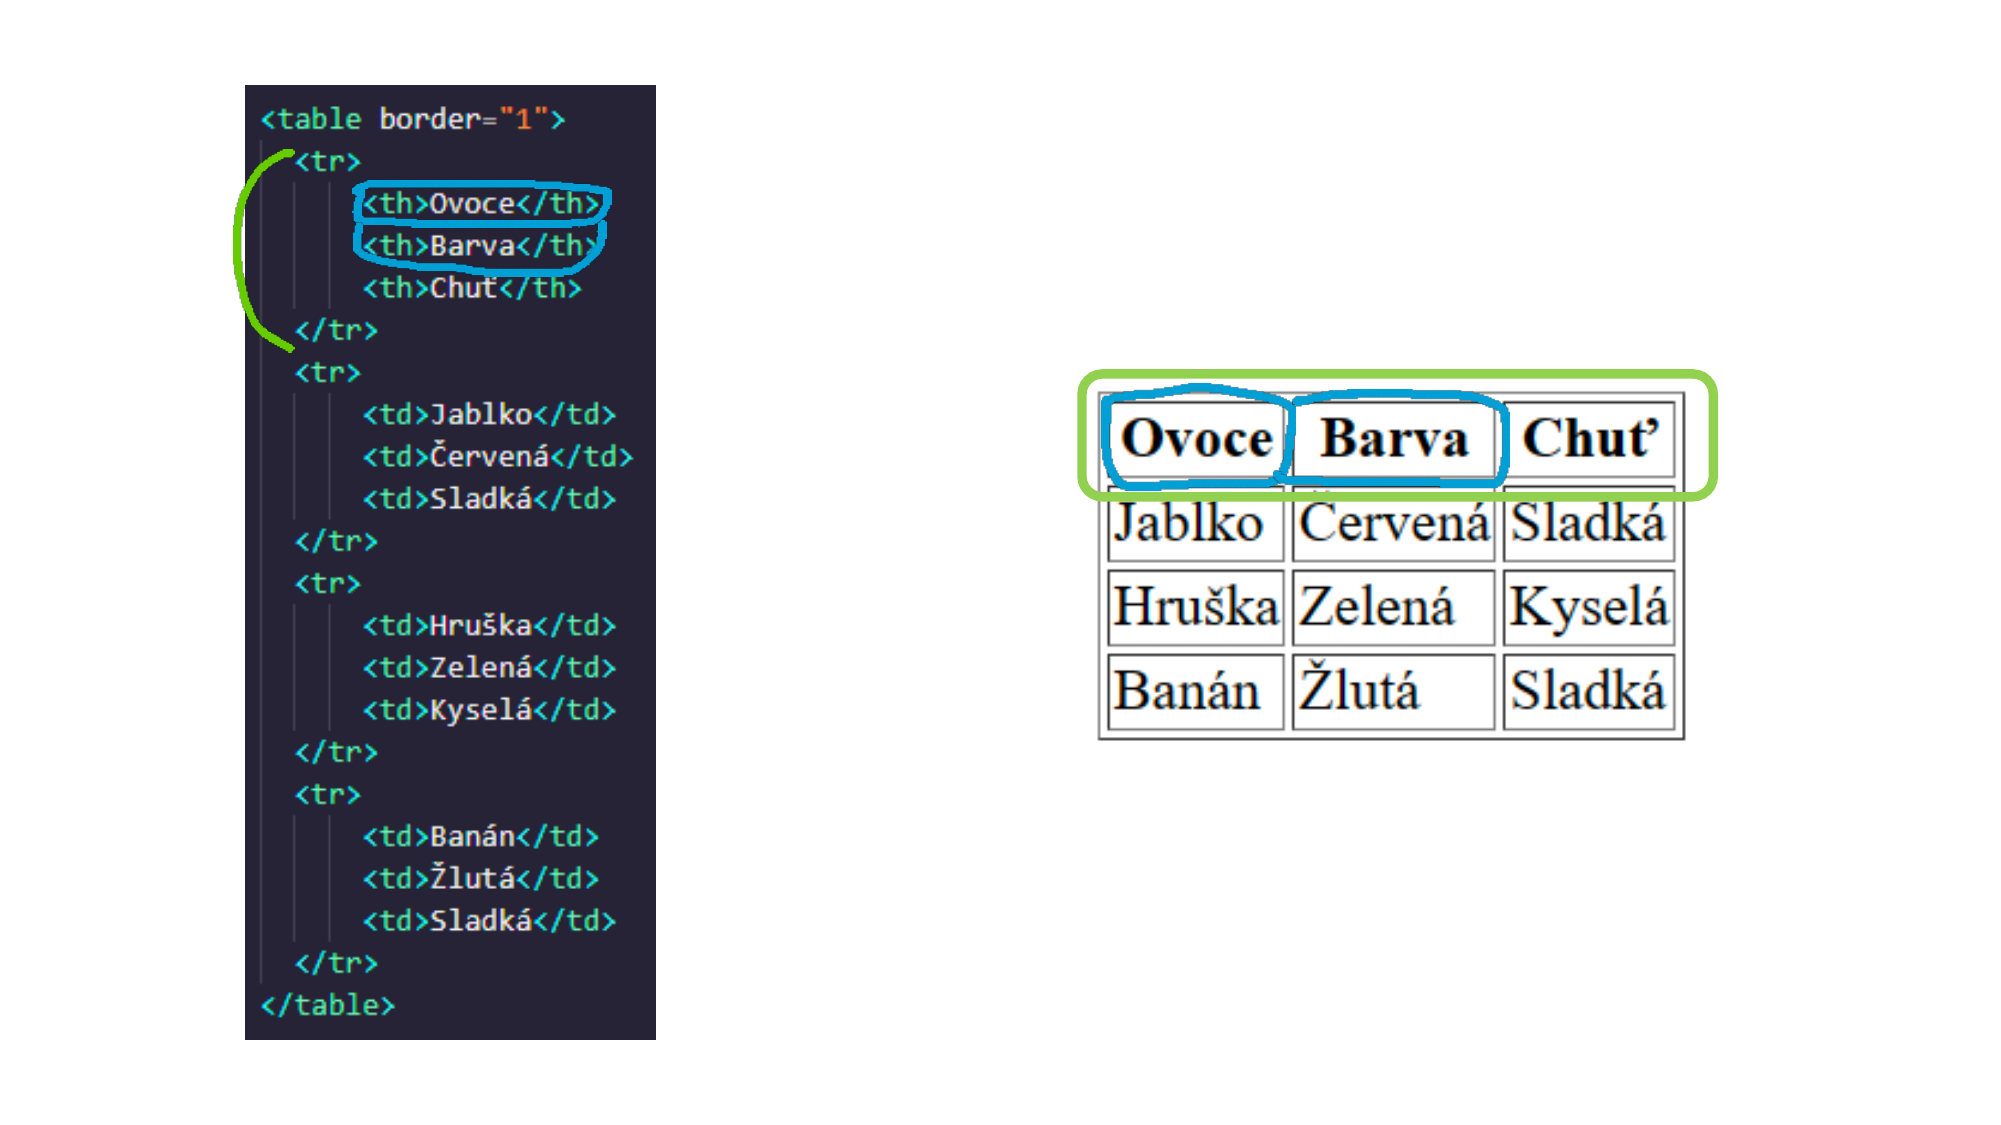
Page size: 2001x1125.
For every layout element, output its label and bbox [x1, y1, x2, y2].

picture [1087, 379, 1705, 492]
picture [1077, 373, 1087, 388]
picture [1110, 392, 1288, 482]
picture [1077, 483, 1705, 753]
picture [1287, 398, 1502, 479]
picture [233, 85, 656, 1040]
